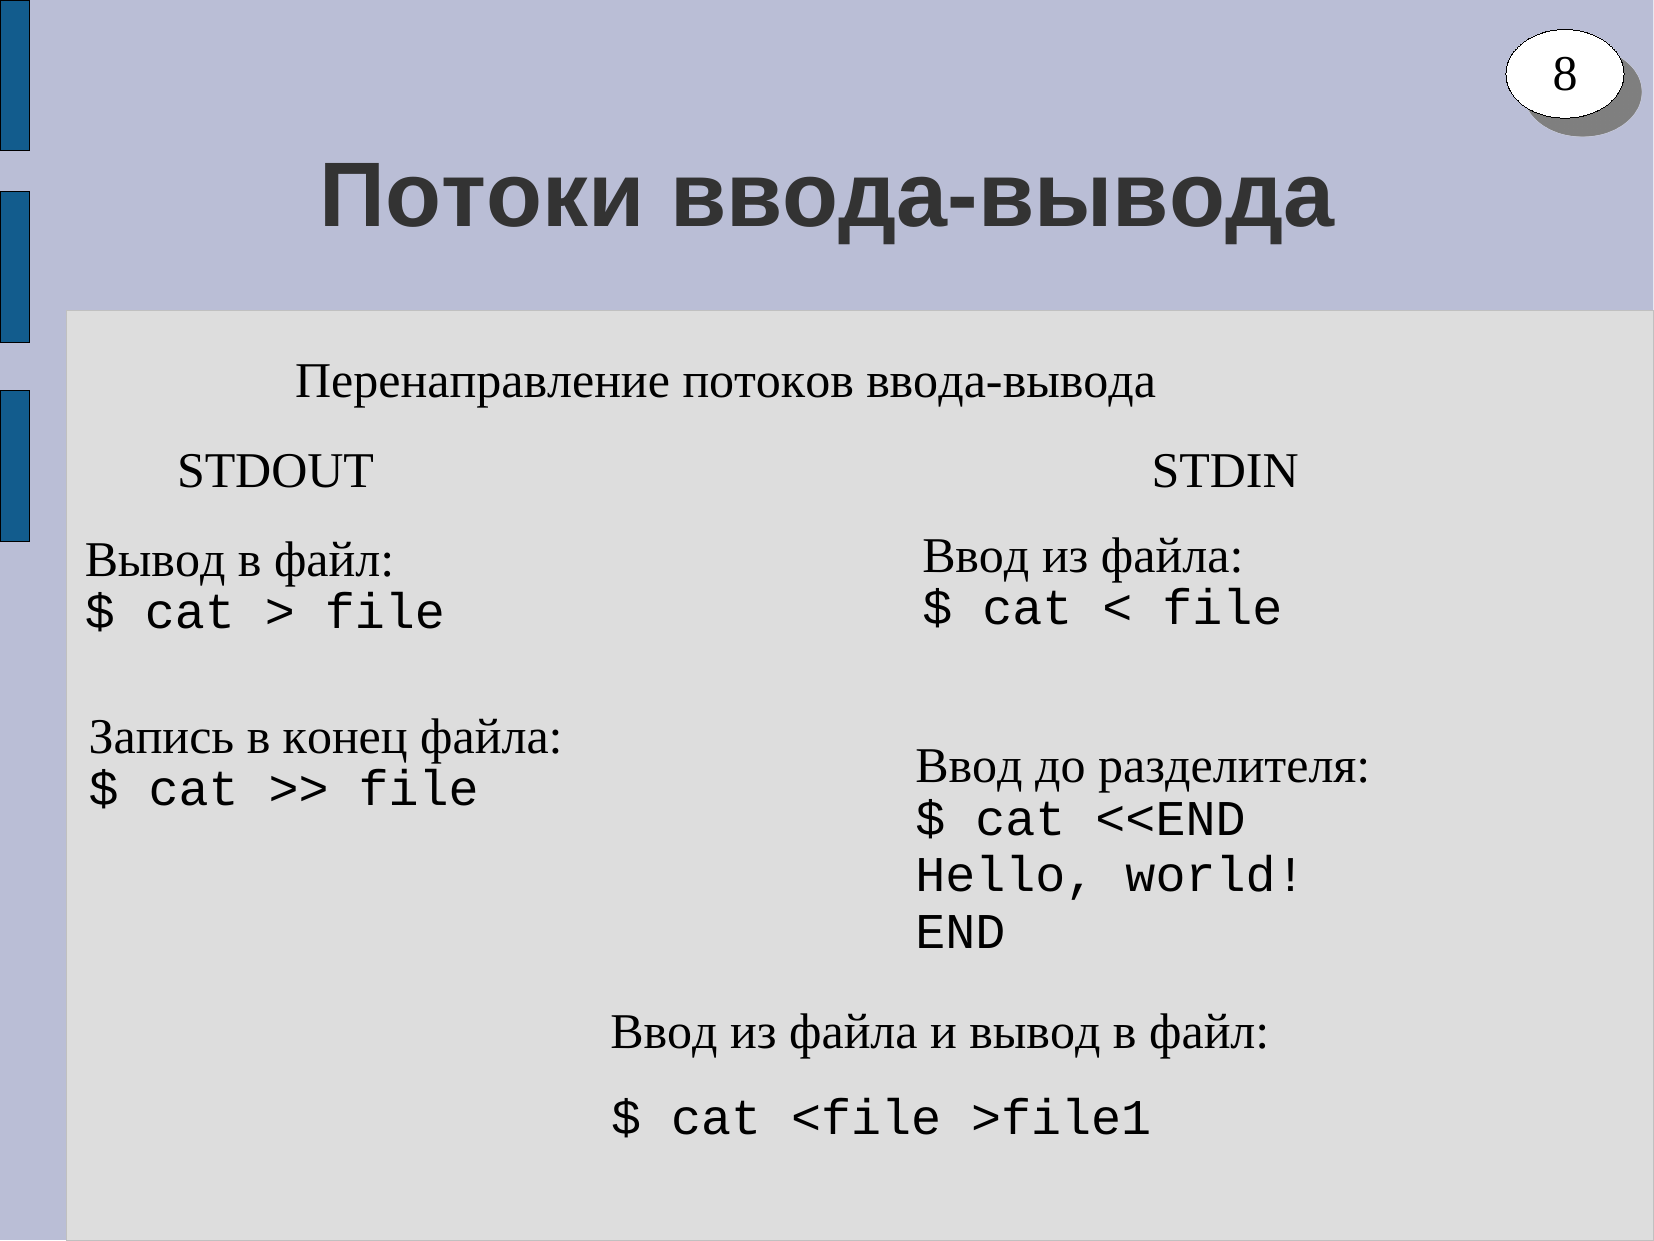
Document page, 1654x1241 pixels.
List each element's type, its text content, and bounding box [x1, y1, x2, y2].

title Потоки ввода-вывода [121, 91, 1534, 299]
text_box STDIN [1151, 442, 1299, 499]
text_box STDOUT [177, 442, 375, 499]
text_box Ввод из файла: $ cat < file [922, 528, 1283, 641]
text_box $ cat <file >file1 [611, 1092, 1152, 1150]
text_box Ввод из файла и вывод в файл: [610, 1003, 1270, 1060]
text_box Запись в конец файла: $ cat >> file [88, 708, 564, 821]
text_box Вывод в файл: $ cat > file [84, 531, 445, 644]
text_box Ввод до разделителя: $ cat <<END Hello, world! END [915, 738, 1371, 964]
text_box 8 [1505, 29, 1625, 119]
text_box Перенаправление потоков ввода-вывода [295, 352, 1157, 408]
